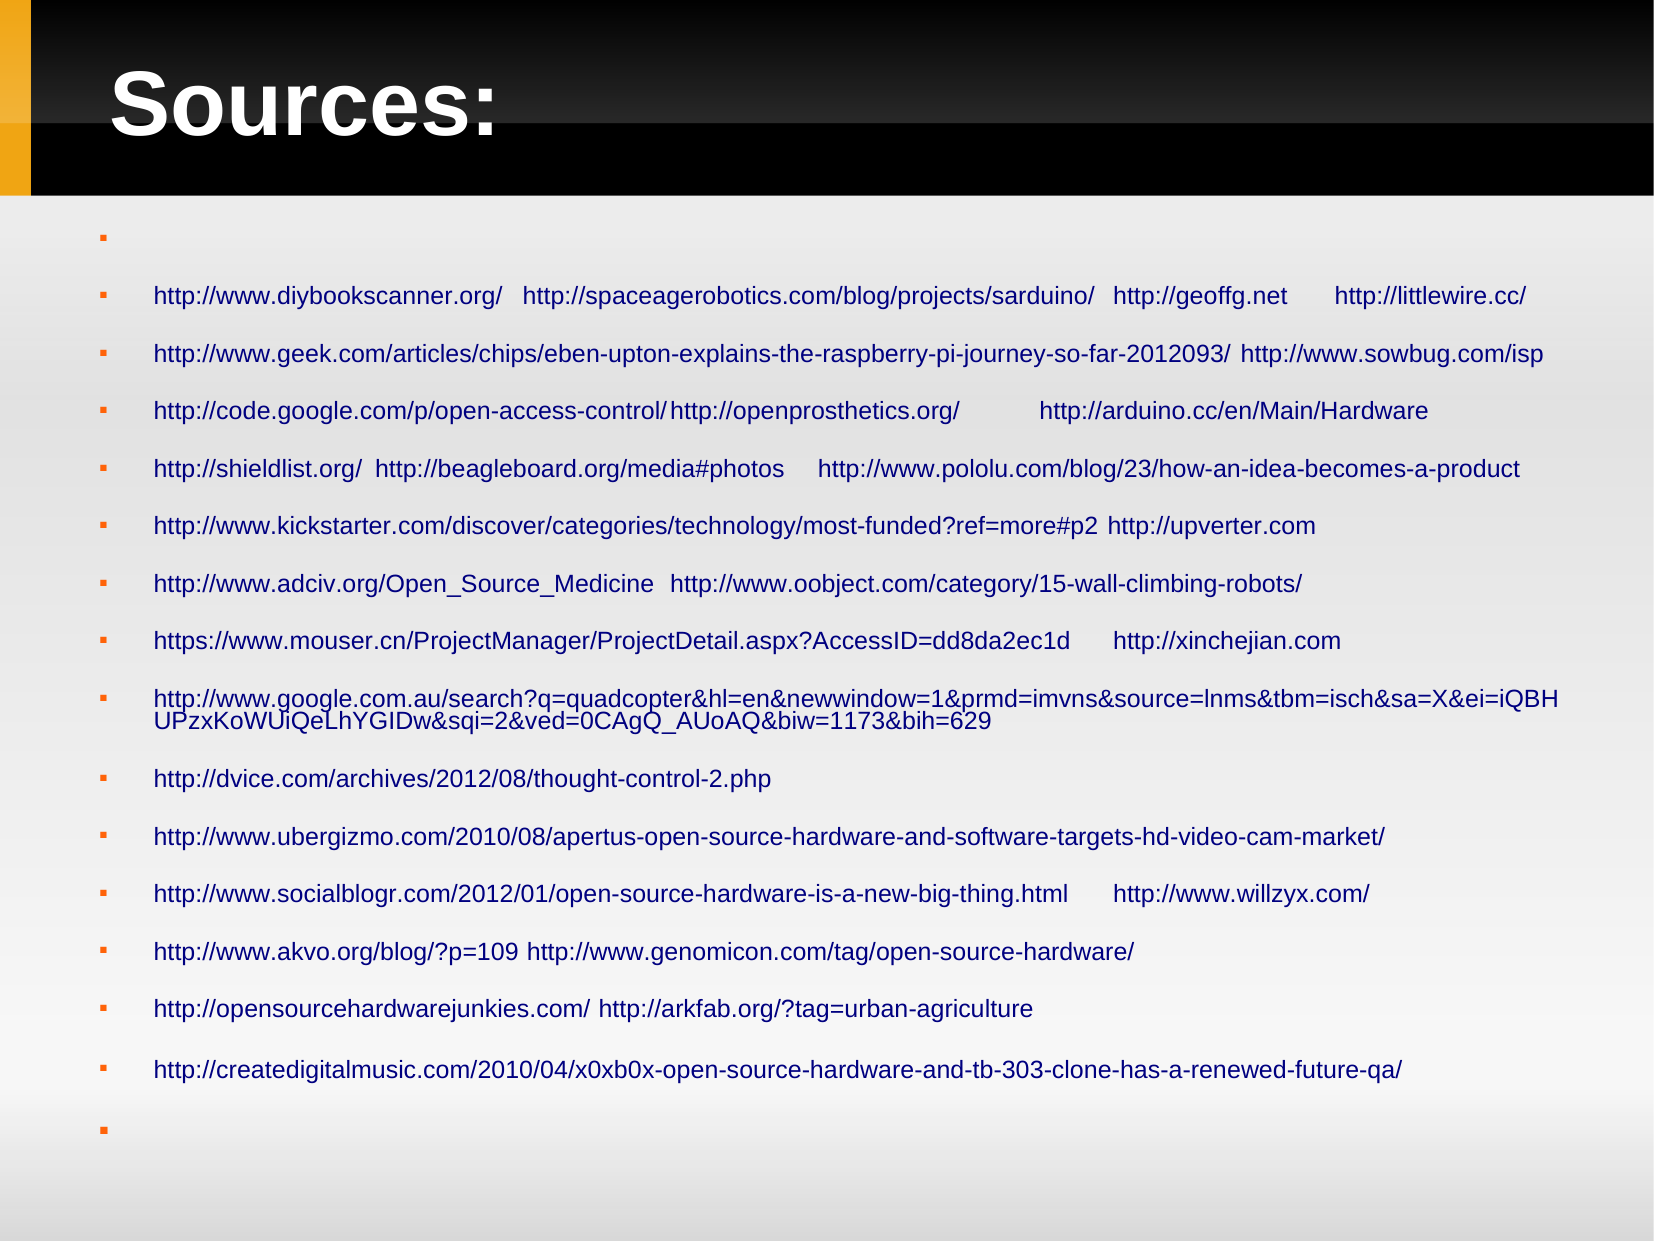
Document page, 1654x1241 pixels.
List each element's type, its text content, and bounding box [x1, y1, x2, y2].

picture [0, 0, 1654, 1241]
list http://www.diybookscanner.org/ http://spaceagerobotics.com/blog/projects/sarduino/ http://geoffg.net http://littlewire.cc/ http://www.geek.com/articles/chips/eben-upton-explains-the-raspberry-pi-journey-so-far-2012093/ http://www.sowbug.com/isp http://code.google.com/p/open-access-control/ http://openprosthetics.org/ http://arduino.cc/en/Main/Hardware http://shieldlist.org/ http://beagleboard.org/media#photos http://www.pololu.com/blog/23/how-an-idea-becomes-a-product http://www.kickstarter.com/discover/categories/technology/most-funded?ref=more#p2 http://upverter.com http://www.adciv.org/Open_Source_Medicine http://www.oobject.com/category/15-wall-climbing-robots/ https://www.mouser.cn/ProjectManager/ProjectDetail.aspx?AccessID=dd8da2ec1d http://xinchejian.com http://www.google.com.au/search?q=quadcopter&hl=en&newwindow=1&prmd=imvns&source=lnms&tbm=isch&sa=X&ei=iQBHUPzxKoWUiQeLhYGIDw&sqi=2&ved=0CAgQ_AUoAQ&biw=1173&bih=629 http://dvice.com/archives/2012/08/thought-control-2.php http://www.ubergizmo.com/2010/08/apertus-open-source-hardware-and-software-targets-hd-video-cam-market/ http://www.socialblogr.com/2012/01/open-source-hardware-is-a-new-big-thing.html http://www.willzyx.com/ http://www.akvo.org/blog/?p=109 http://www.genomicon.com/tag/open-source-hardware/ http://opensourcehardwarejunkies.com/ http://arkfab.org/?tag=urban-agriculture http://createdigitalmusic.com/2010/04/x0xb0x-open-source-hardware-and-tb-303-clone-has-a-renewed-future-qa/ [82, 224, 1571, 1205]
title Sources: [76, 0, 1565, 208]
